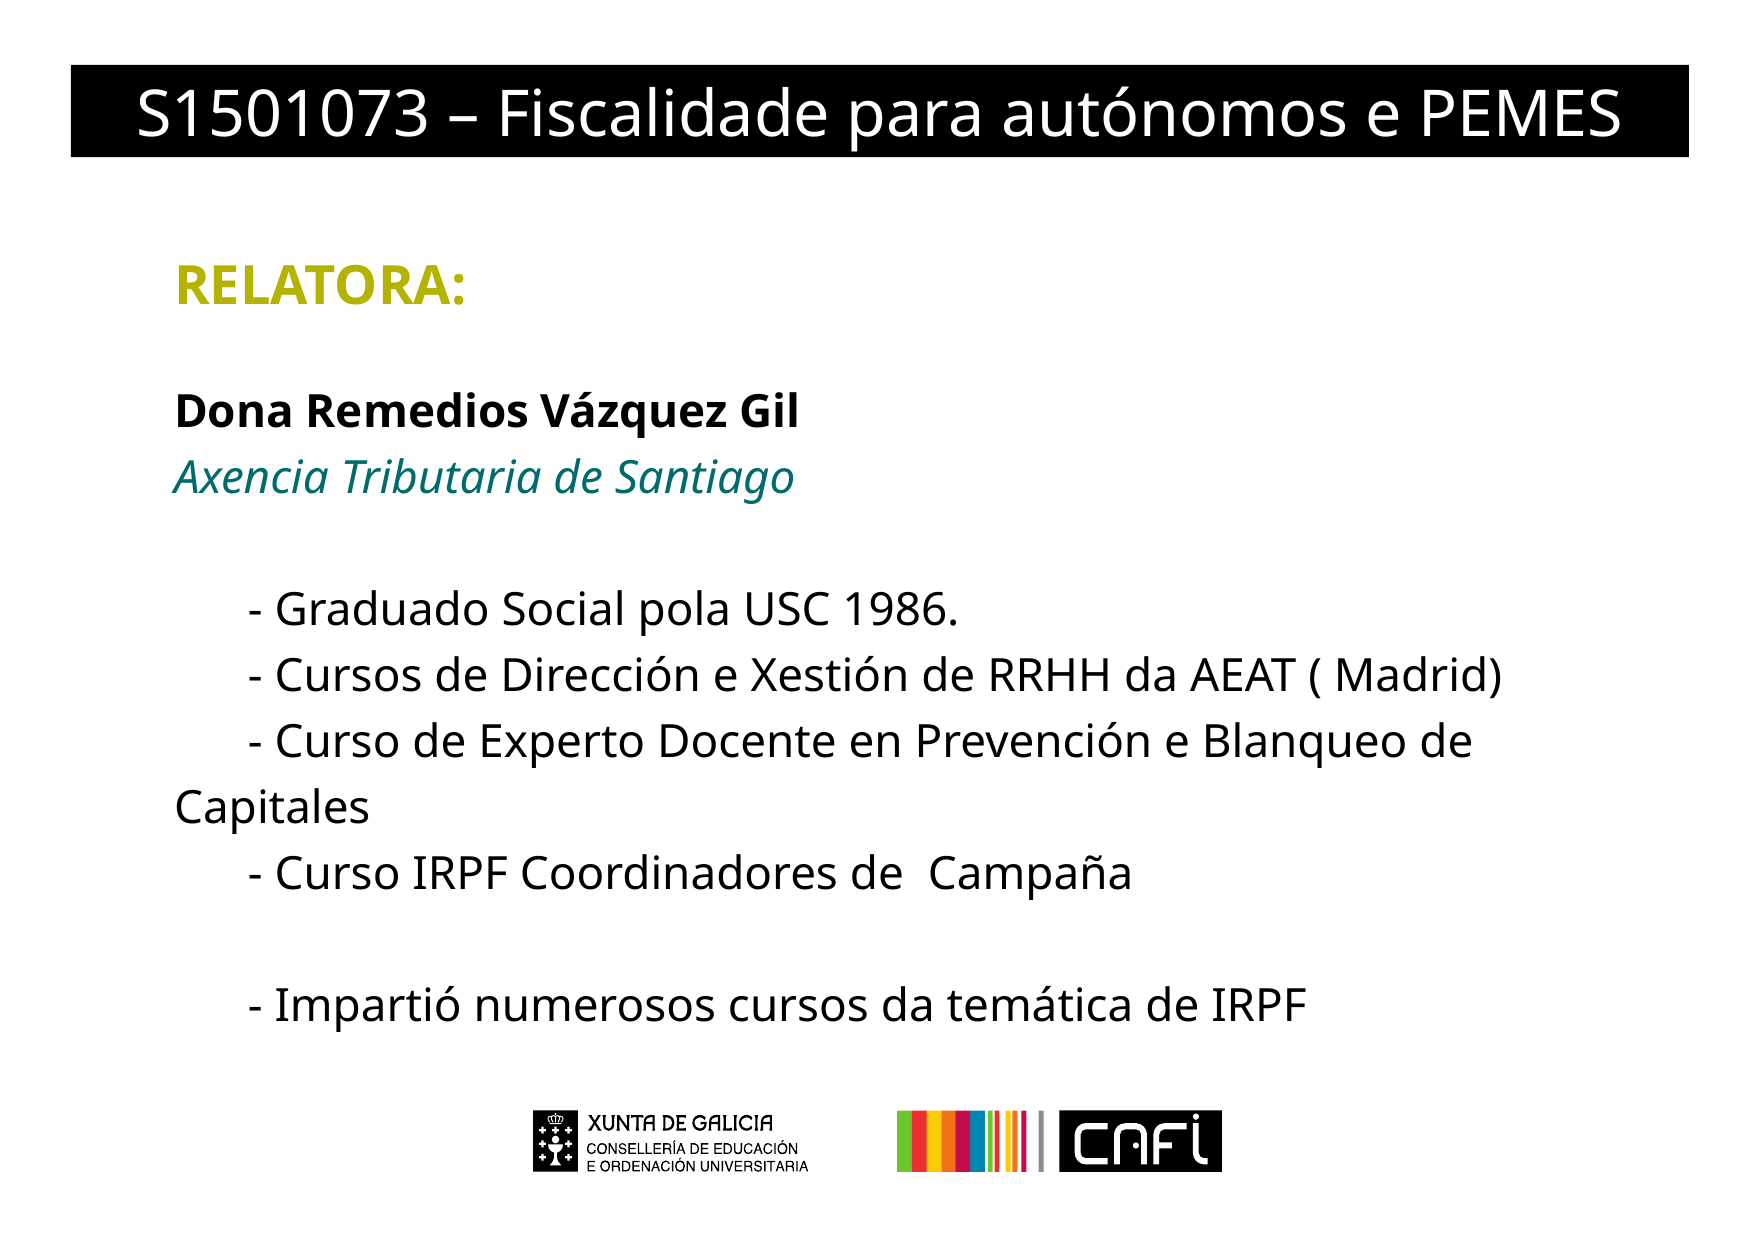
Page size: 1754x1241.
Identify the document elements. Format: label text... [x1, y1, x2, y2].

picture [532, 1109, 1222, 1172]
text_box S1501073 – Fiscalidade para autónomos e PEMES [70, 64, 1689, 158]
text_box RELATORA: Dona Remedios Vázquez Gil Axencia Tributaria de Santiago - Graduado Social pola USC 1986. - Cursos de Dirección e Xestión de RRHH da AEAT ( Madrid) - Curso de Experto Docente en Prevención e Blanqueo de Capitales - Curso IRPF Coordinadores de Campaña - Impartió numerosos cursos da temática de IRPF [159, 230, 1650, 1038]
